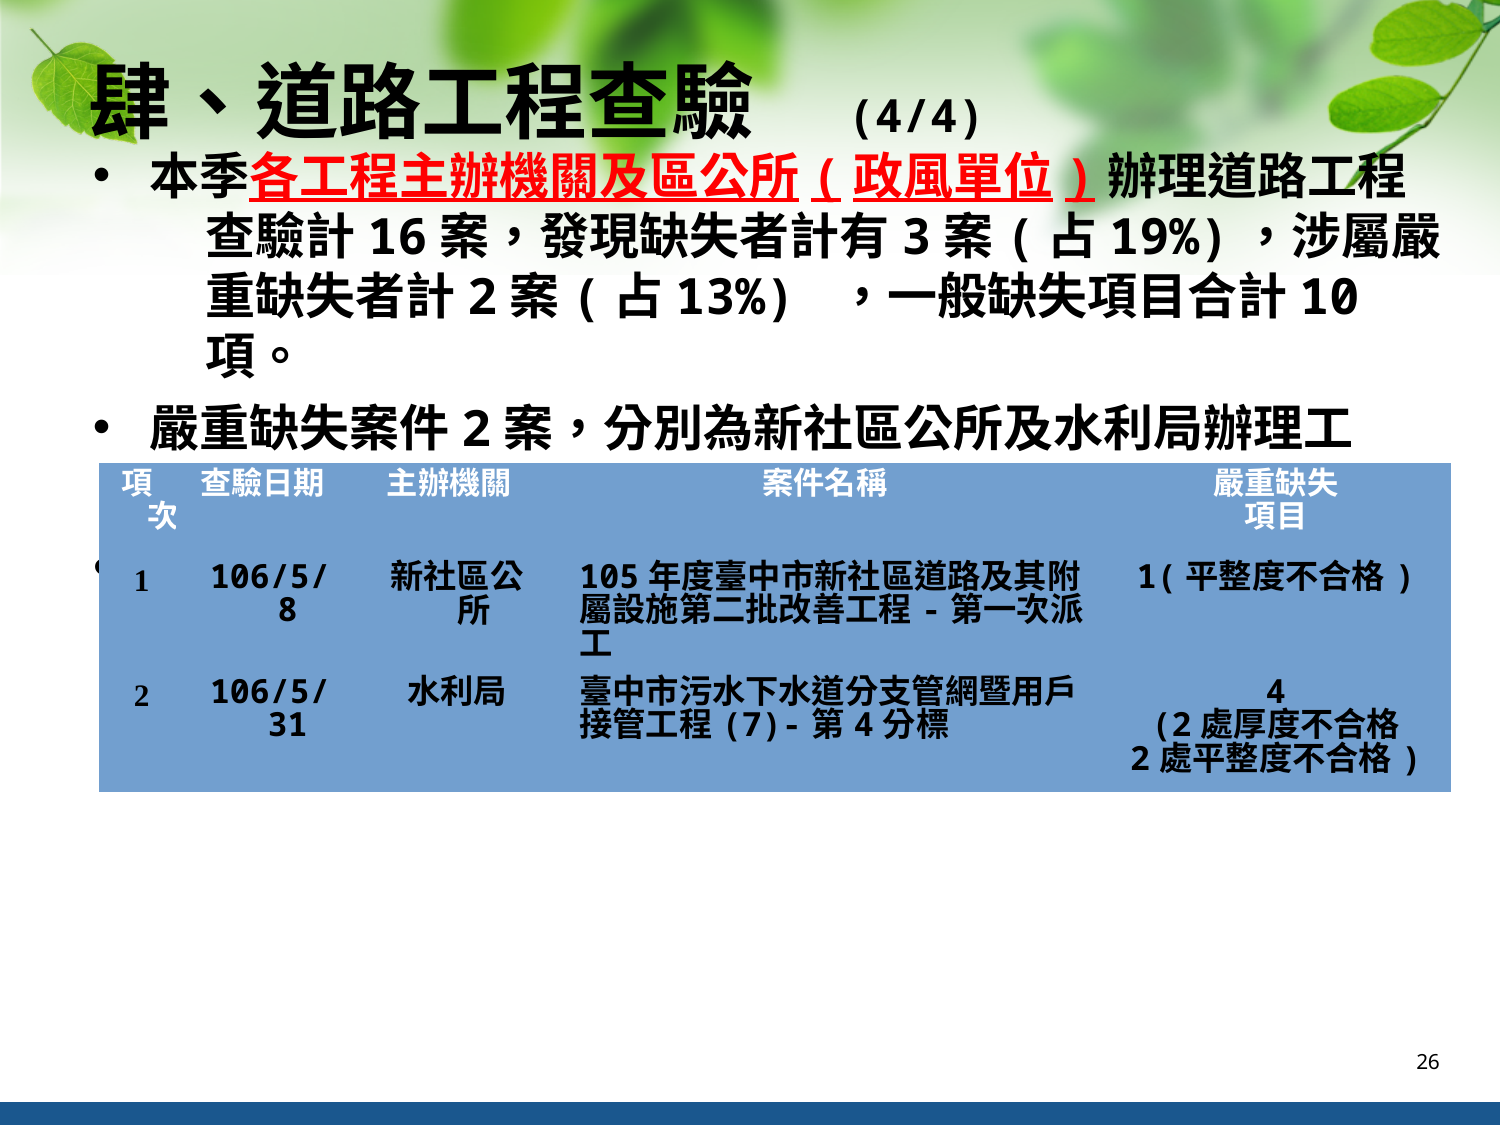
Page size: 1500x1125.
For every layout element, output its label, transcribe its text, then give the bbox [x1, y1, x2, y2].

table_header 主辦機關 [349, 463, 550, 558]
table_header 項次 [99, 463, 176, 558]
table_cell 臺中市污水下水道分支管網暨用戶接管工程(7)-第4分標 [550, 672, 1101, 792]
table_header 查驗日期 [176, 463, 349, 558]
table_cell 水利局 [349, 672, 550, 792]
list 本季各工程主辦機關及區公所(政風單位)辦理道路工程查驗計16案，發現缺失者計有3案(占19%)，涉屬嚴重缺失者計2案(占13%) ，一般缺失項目合計10項。 嚴重缺失案件2案，分別為新社區公所及水利局辦理工程。 [77, 136, 1461, 571]
table_header 案件名稱 [550, 463, 1101, 558]
table_cell 106/5/8 [176, 558, 349, 672]
table_cell 2 [99, 672, 176, 792]
text_box [1401, 1041, 1489, 1082]
table_header 嚴重缺失 項目 [1101, 463, 1451, 558]
table_cell 105年度臺中市新社區道路及其附屬設施第二批改善工程-第一次派工 [550, 558, 1101, 672]
table_cell 4 (2處厚度不合格 2處平整度不合格) [1101, 672, 1451, 792]
table_cell 1 [99, 558, 176, 672]
table_cell 新社區公所 [349, 558, 550, 672]
table_cell 1(平整度不合格) [1101, 558, 1451, 672]
table_cell 106/5/31 [176, 672, 349, 792]
text_box 肆、道路工程查驗 (4/4) [73, 36, 1150, 162]
